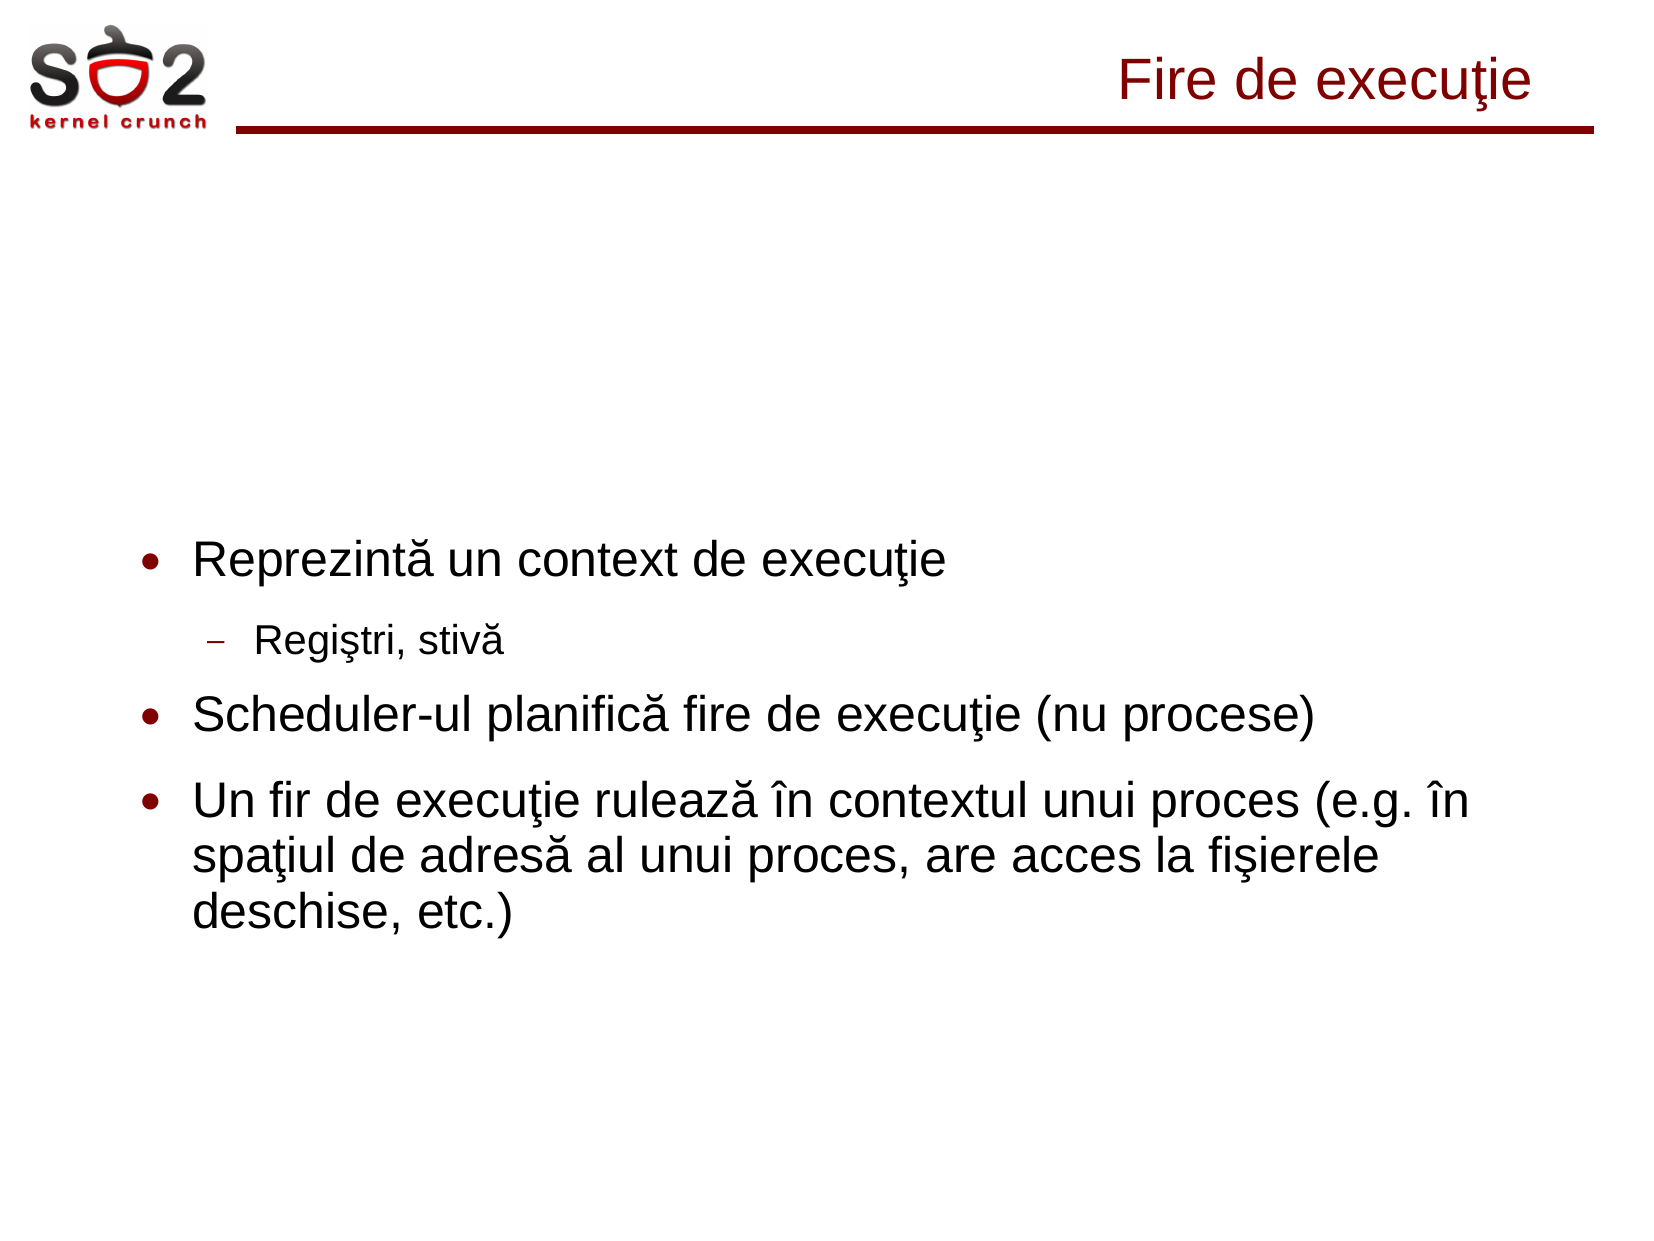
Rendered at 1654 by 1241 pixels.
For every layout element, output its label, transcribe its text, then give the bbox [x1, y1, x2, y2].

list Reprezintă un context de execuţie Regiştri, stivă Scheduler-ul planifică fire de execuţie (nu procese) Un fir de execuţie rulează în contextul unui proces (e.g. în spaţiul de adresă al unui proces, are acces la fişierele deschise, etc.) [121, 344, 1534, 1126]
title Fire de execuţie [121, 11, 1534, 148]
picture [29, 23, 121, 130]
